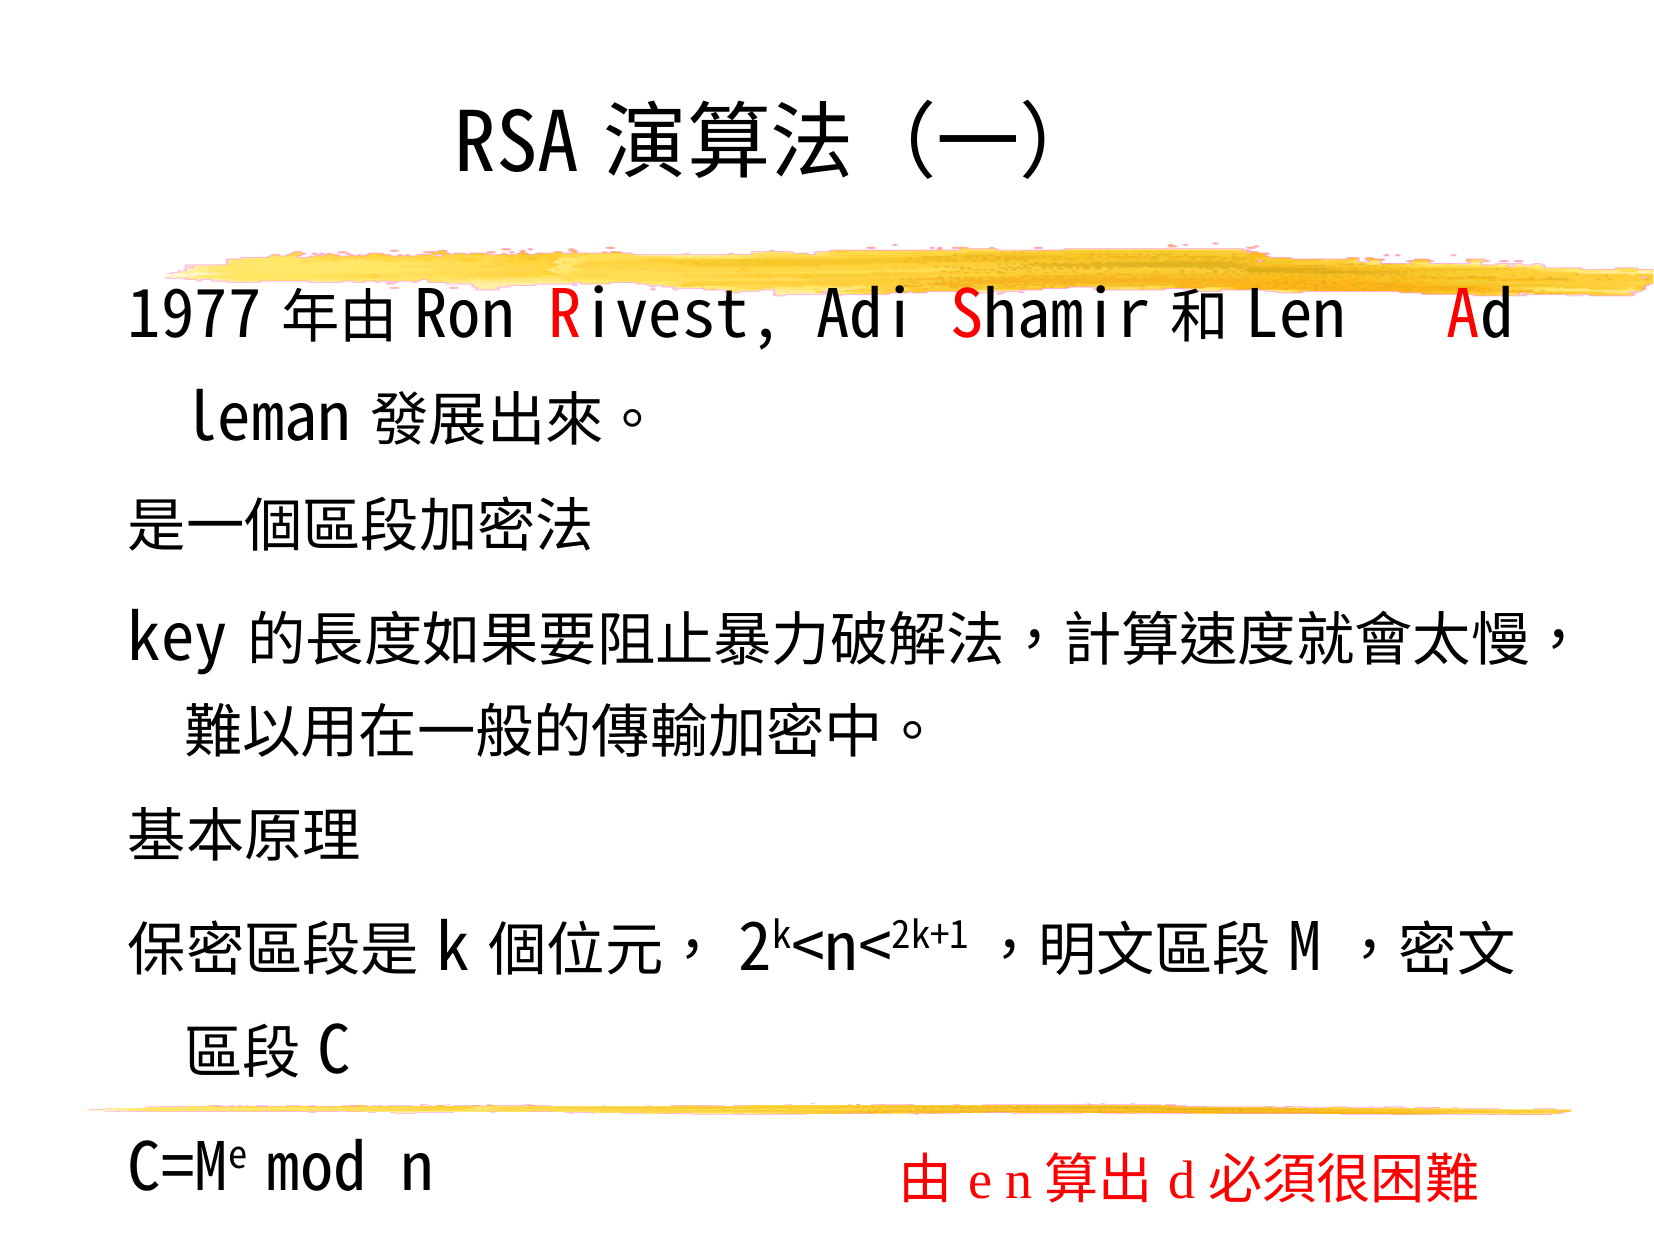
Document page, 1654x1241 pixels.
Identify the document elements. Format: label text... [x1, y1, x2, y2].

picture [82, 1102, 127, 1117]
text_box 由e n算出d必須很困難 [898, 1130, 1475, 1196]
list 1977年由Ron Rivest, Adi Shamir和Len Adleman發展出來。 是一個區段加密法 key的長度如果要阻止暴力破解法，計算速度就會太慢，難以用在一般的傳輸加密中。 基本原理 保密區段是k個位元，2k<n<2k+1，明文區段M，密文區段C C=Me mod n M=Cd mod n=Med mod n Med mod n=M必須成立 [127, 254, 1534, 1207]
picture [165, 237, 1654, 308]
picture [1534, 1102, 1571, 1117]
title RSA演算法（一） [76, 28, 1482, 235]
